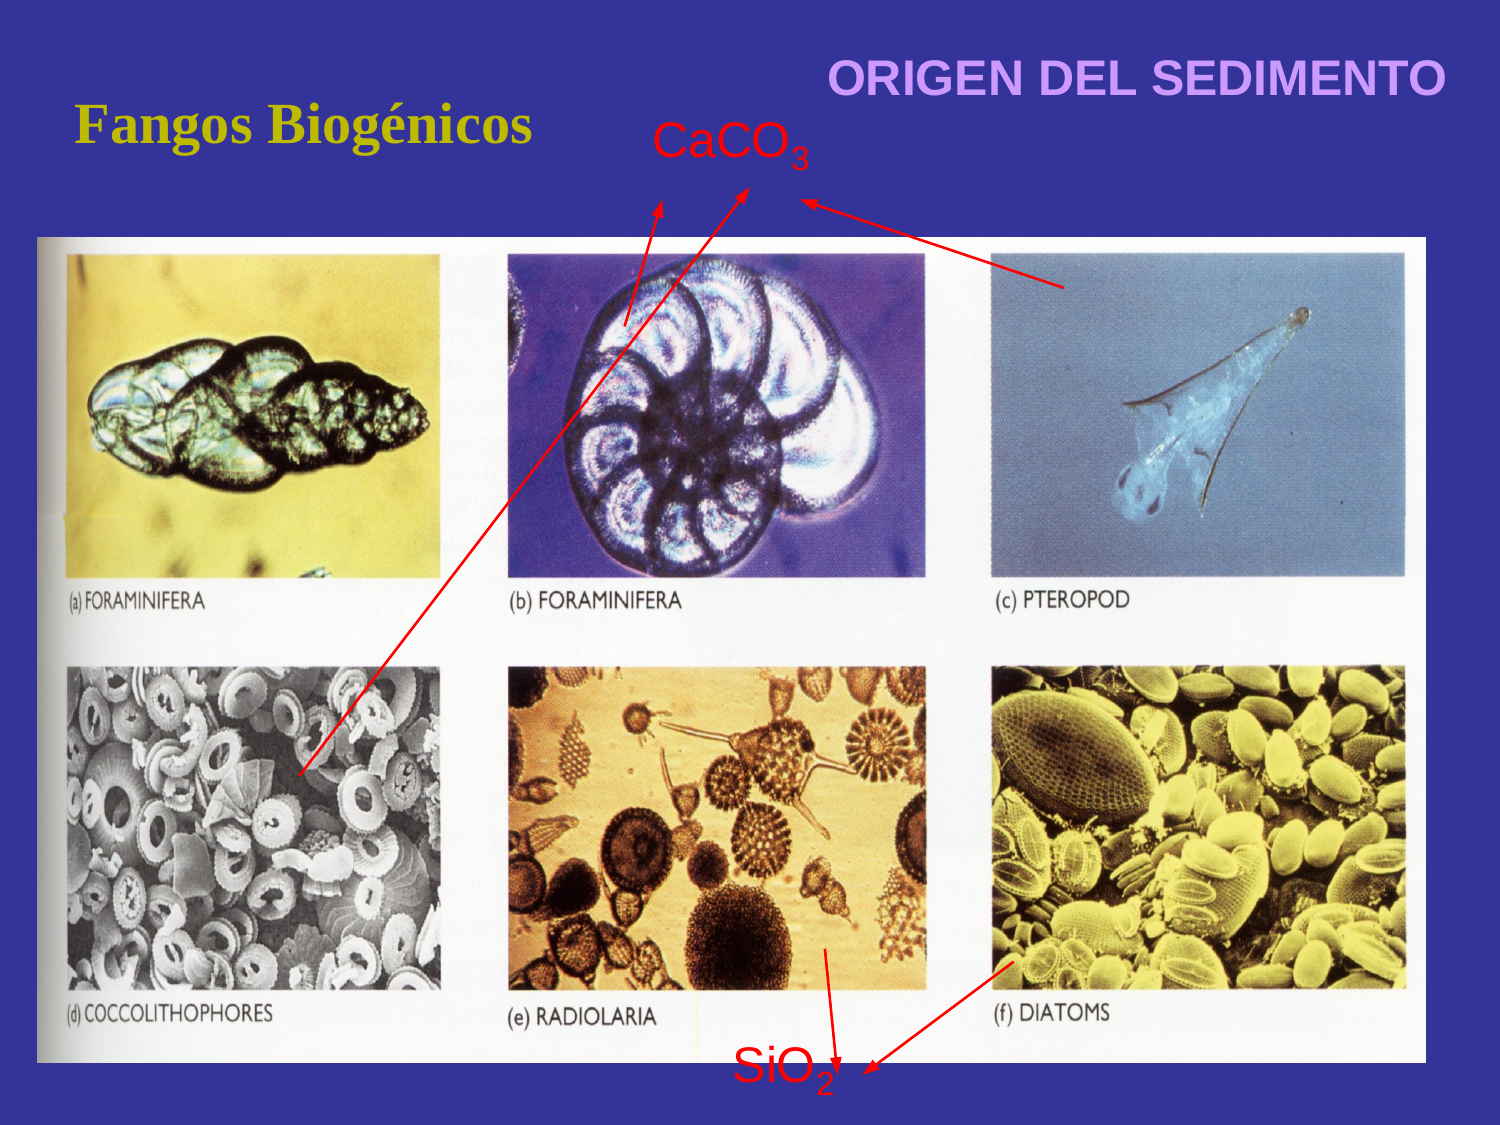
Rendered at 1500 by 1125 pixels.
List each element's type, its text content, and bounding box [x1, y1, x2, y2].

text_box Fangos Biogénicos [59, 77, 549, 163]
text_box SiO2 [717, 1025, 850, 1110]
picture [37, 237, 1426, 1063]
text_box CaCO3 [637, 99, 825, 185]
text_box ORIGEN DEL SEDIMENTO [812, 37, 1463, 113]
